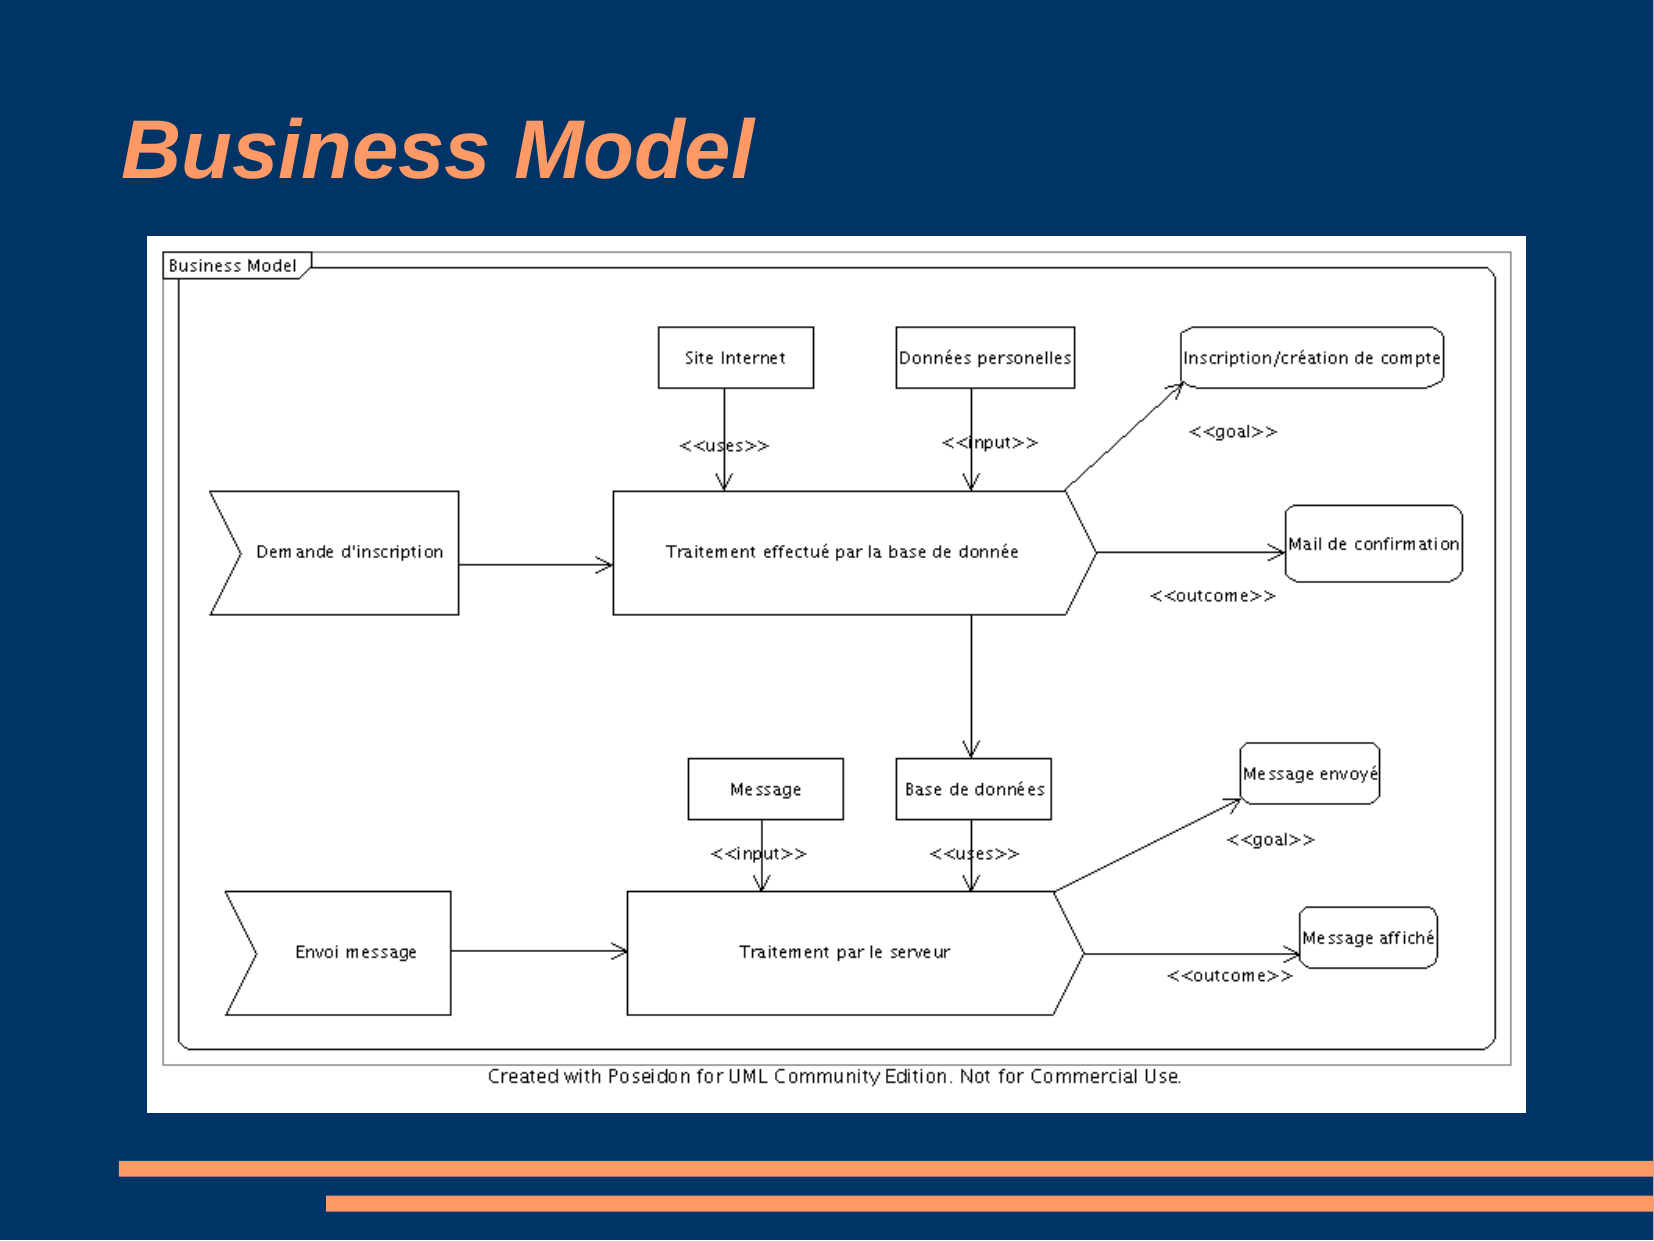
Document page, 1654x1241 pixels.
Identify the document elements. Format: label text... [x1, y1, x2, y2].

chart [121, 322, 1561, 1132]
picture [147, 236, 1526, 1113]
title Business Model [121, 46, 1534, 254]
